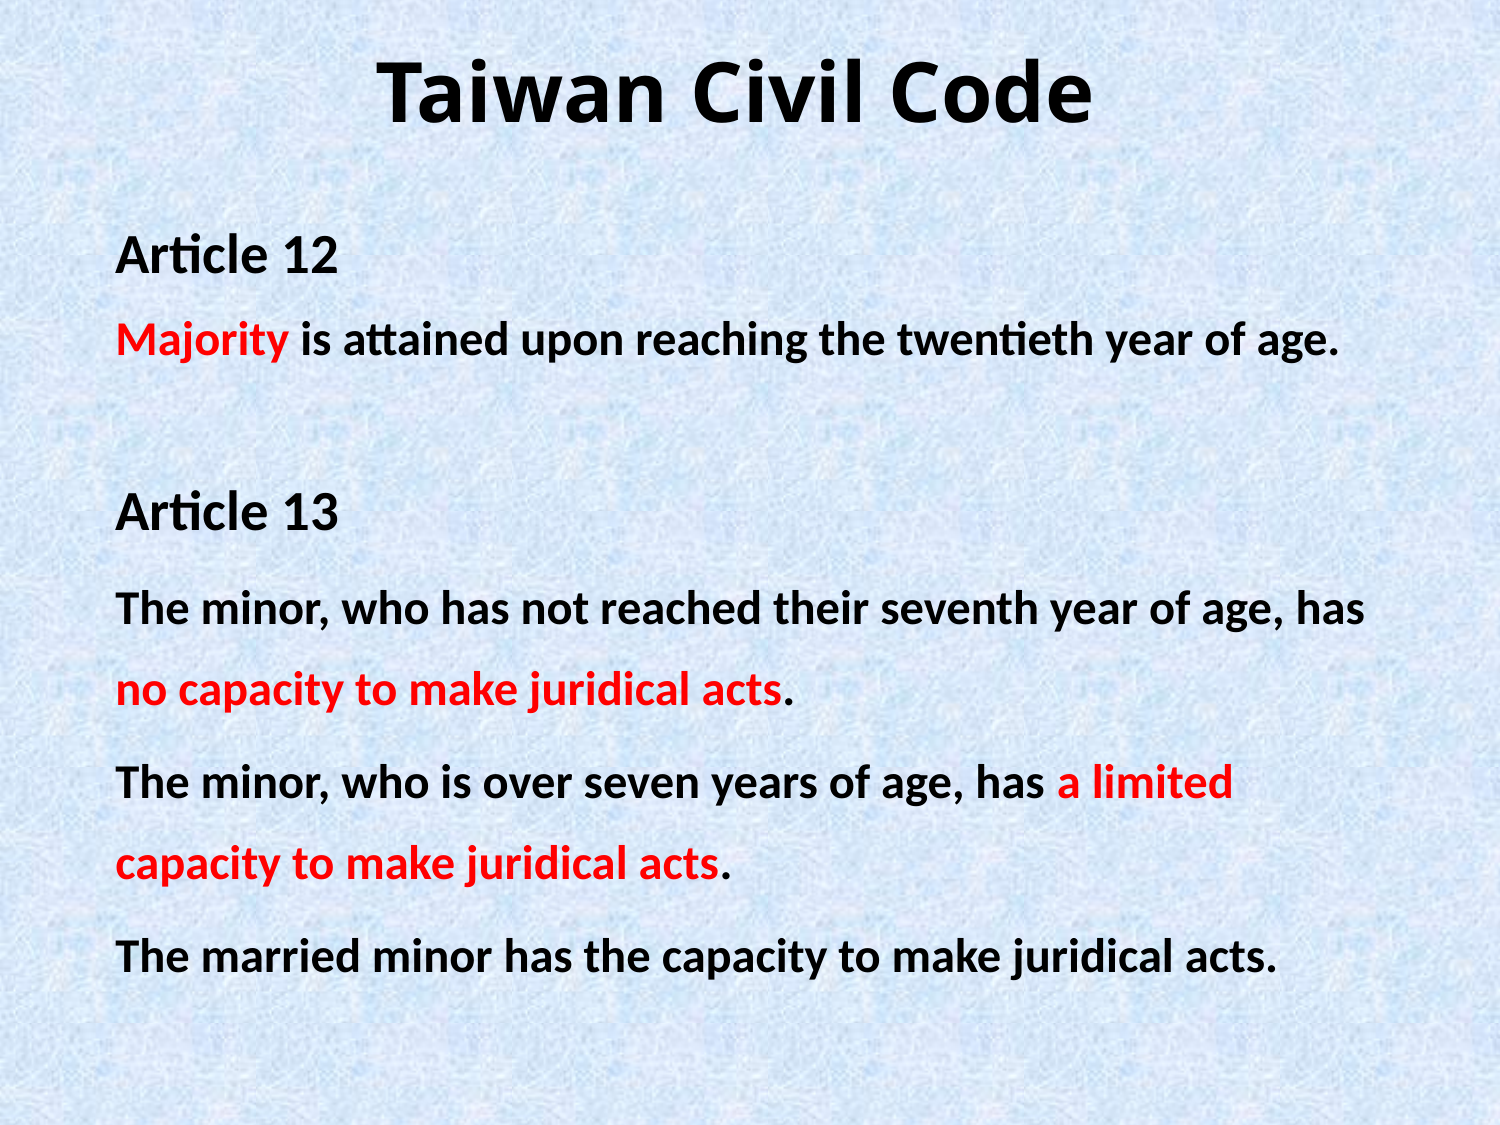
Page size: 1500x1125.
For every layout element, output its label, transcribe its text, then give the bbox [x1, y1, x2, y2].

title Taiwan Civil Code [88, 19, 1383, 173]
list Article 12 Majority is attained upon reaching the twentieth year of age. Article 13 The minor, who has not reached their seventh year of age, has no capacity to make juridical acts. The minor, who is over seven years of age, has a limited capacity to make juridical acts. The married minor has the capacity to make juridical acts. [100, 196, 1388, 1052]
